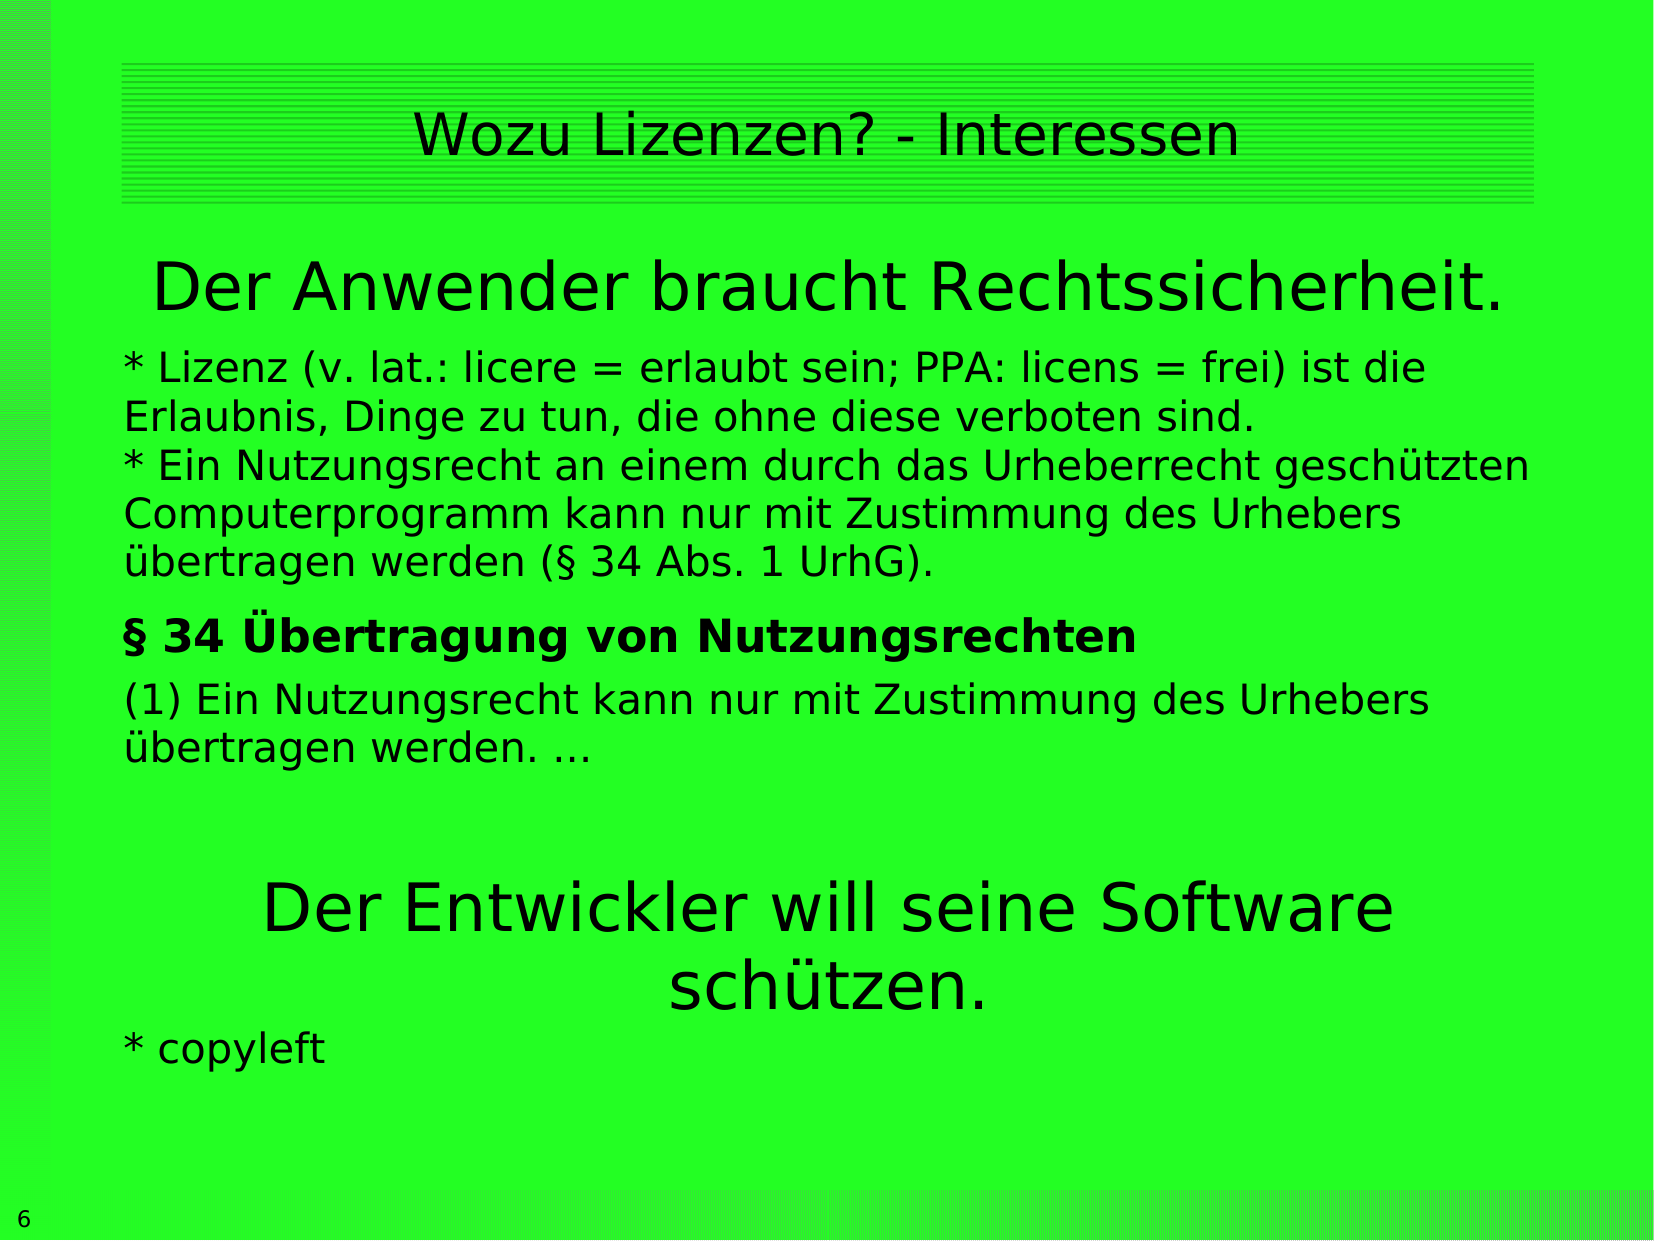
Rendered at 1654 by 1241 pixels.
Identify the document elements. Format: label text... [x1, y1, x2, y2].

subtitle Der Anwender braucht Rechtssicherheit. * Lizenz (v. lat.: licere = erlaubt sein; PPA: licens = frei) ist die Erlaubnis, Dinge zu tun, die ohne diese verboten sind. * Ein Nutzungsrecht an einem durch das Urheberrecht geschützten Computerprogramm kann nur mit Zustimmung des Urhebers übertragen werden (§ 34 Abs. 1 UrhG). § 34 Übertragung von Nutzungsrechten (1) Ein Nutzungsrecht kann nur mit Zustimmung des Urhebers übertragen werden. ... Der Entwickler will seine Software schützen. * copyleft [123, 229, 1536, 1093]
title Wozu Lizenzen? - Interessen [151, 64, 1503, 208]
